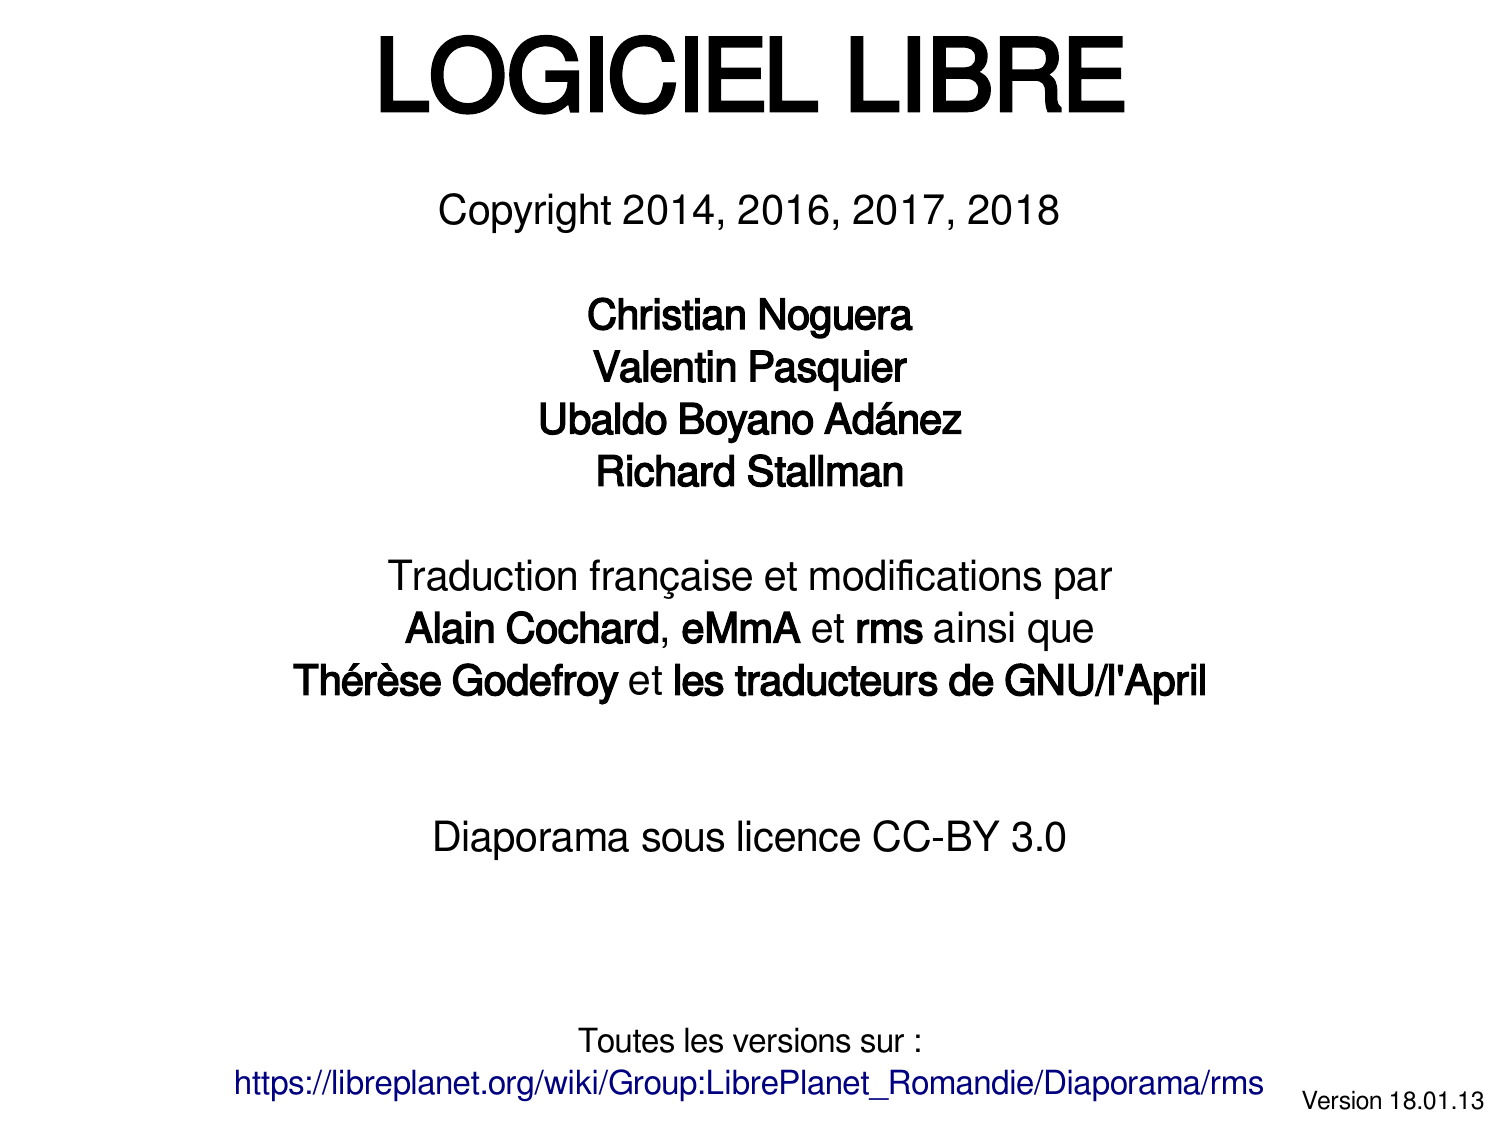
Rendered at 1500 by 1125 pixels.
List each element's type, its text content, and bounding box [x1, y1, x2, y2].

text_box Version 18.01.13 [1015, 1078, 1500, 1125]
text_box LOGICIEL LIBRE Copyright 2014, 2016, 2017, 2018 Christian Noguera Valentin Pasquier Ubaldo Boyano Adánez Richard Stallman Traduction française et modifications par Alain Cochard, eMmA et rms ainsi que Thérèse Godefroy et les traducteurs de GNU/l'April Diaporama sous licence CC-BY 3.0 Toutes les versions sur : https://libreplanet.org/wiki/Group:LibrePlanet_Romandie/Diaporama/rms [0, 0, 1500, 1125]
